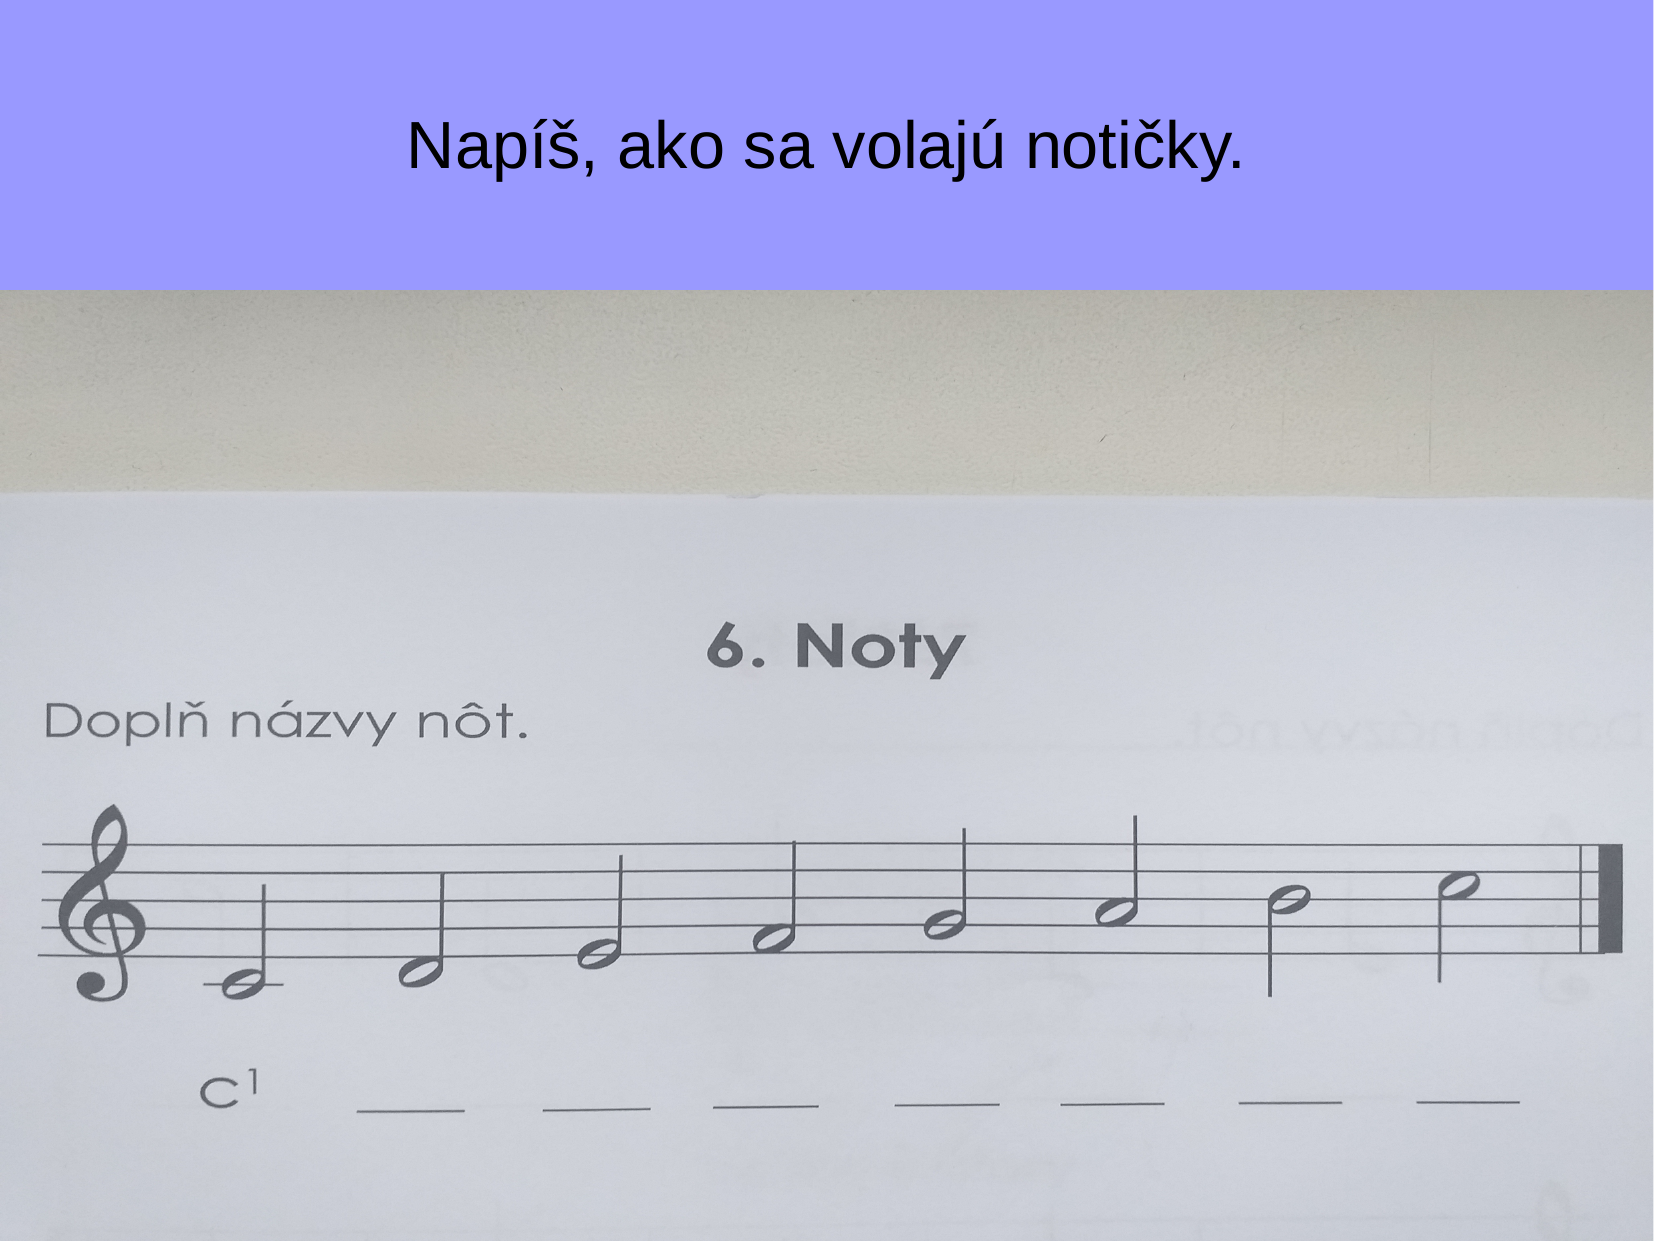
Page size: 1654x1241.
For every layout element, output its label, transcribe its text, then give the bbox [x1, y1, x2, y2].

title Napíš, ako sa volajú notičky. [0, 0, 1654, 290]
picture [0, 290, 1654, 1241]
